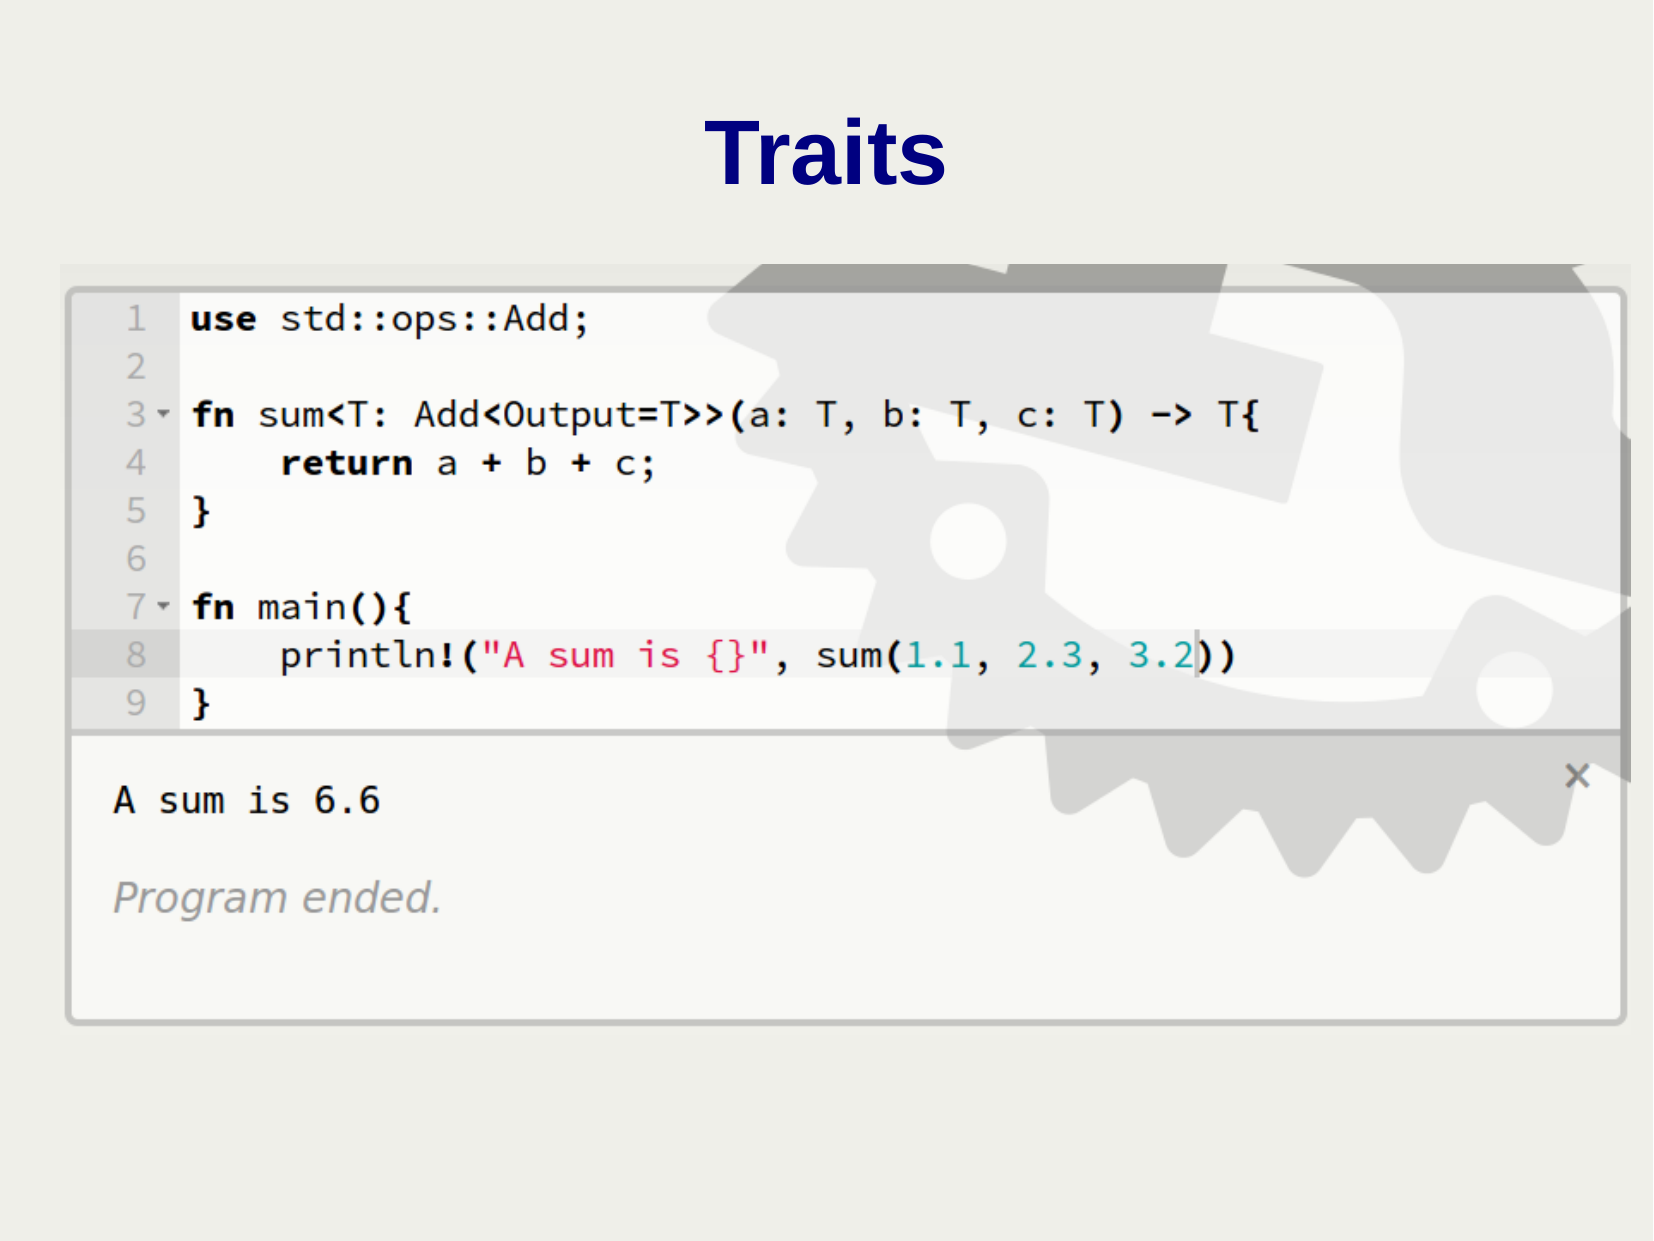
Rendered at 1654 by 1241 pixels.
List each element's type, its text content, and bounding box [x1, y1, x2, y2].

title Traits [82, 49, 1571, 257]
picture [0, 0, 1654, 1241]
